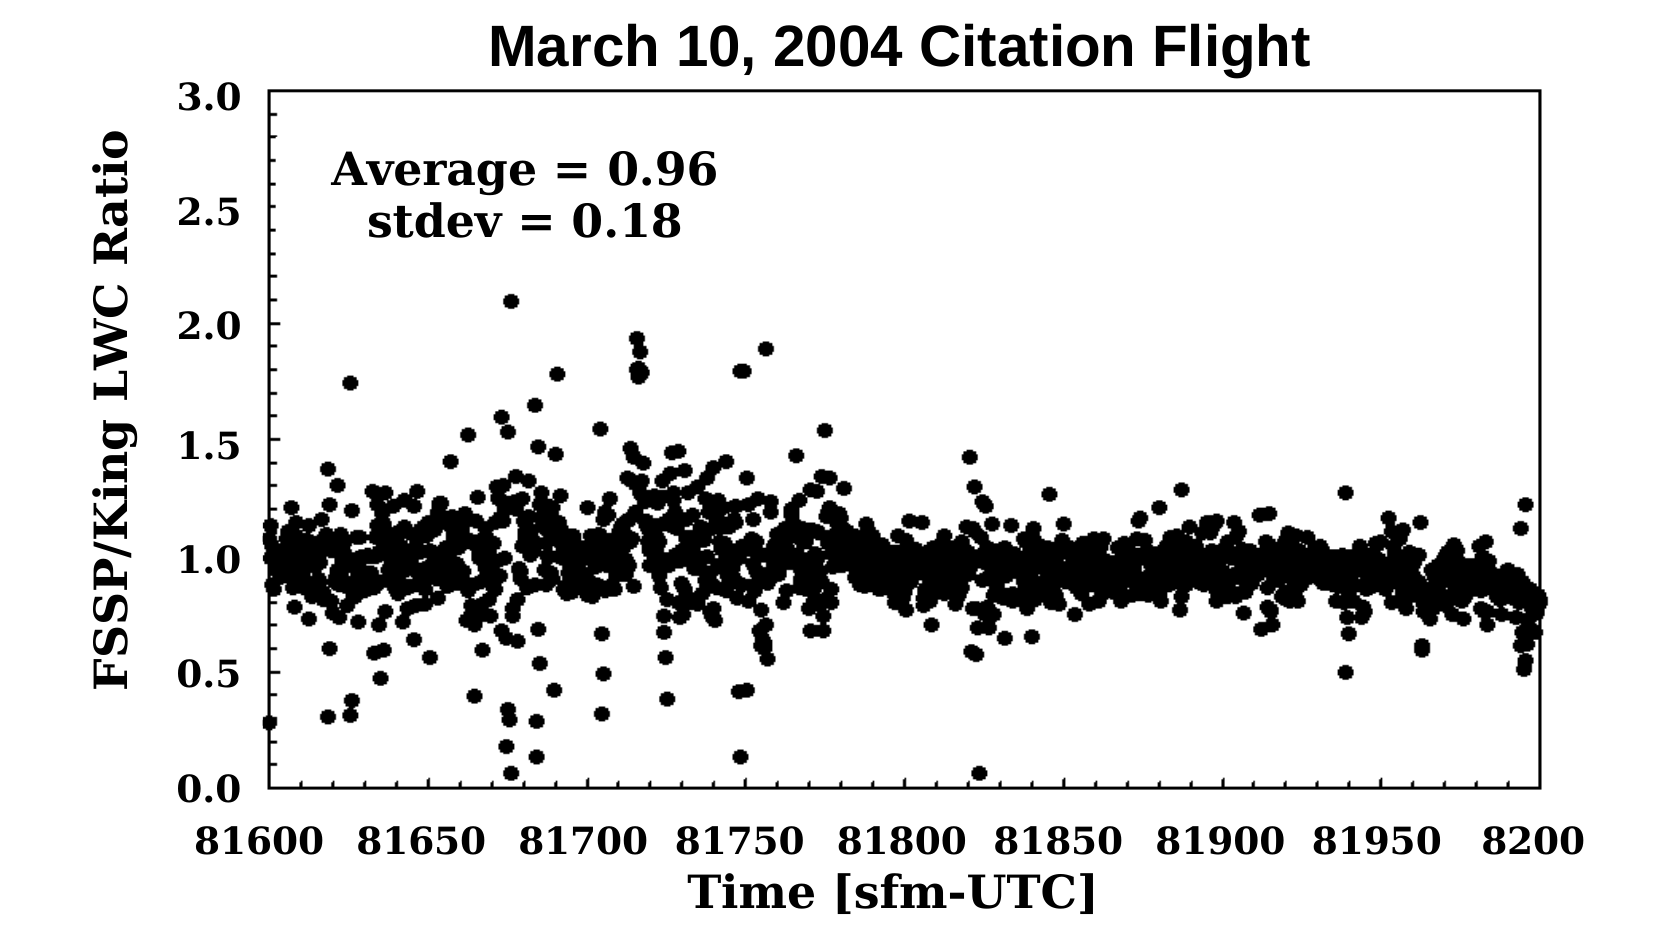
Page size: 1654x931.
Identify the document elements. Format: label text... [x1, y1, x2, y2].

text_box 2.0 [161, 297, 257, 356]
picture [142, 0, 1588, 916]
text_box 3.0 [161, 69, 257, 127]
text_box 2.5 [161, 183, 257, 242]
text_box 0.0 [161, 760, 257, 819]
text_box 81650 [341, 813, 502, 871]
text_box 0.5 [161, 646, 257, 704]
text_box FSSP/King LWC Ratio [78, 78, 263, 743]
text_box 81600 [179, 813, 340, 871]
text_box 1.0 [161, 532, 257, 590]
text_box 81900 [1140, 813, 1297, 871]
text_box 81800 [822, 813, 978, 871]
text_box 1.5 [161, 417, 257, 476]
text_box 81950 [1297, 813, 1457, 871]
text_box Average = 0.96 stdev = 0.18 [275, 136, 775, 256]
text_box 8200 [1466, 813, 1601, 871]
text_box Time [sfm-UTC] [643, 859, 1143, 927]
text_box March 10, 2004 Citation Flight [262, 5, 1538, 86]
text_box 81850 [978, 813, 1139, 871]
text_box 81700 [503, 813, 660, 871]
text_box 81750 [660, 813, 820, 871]
